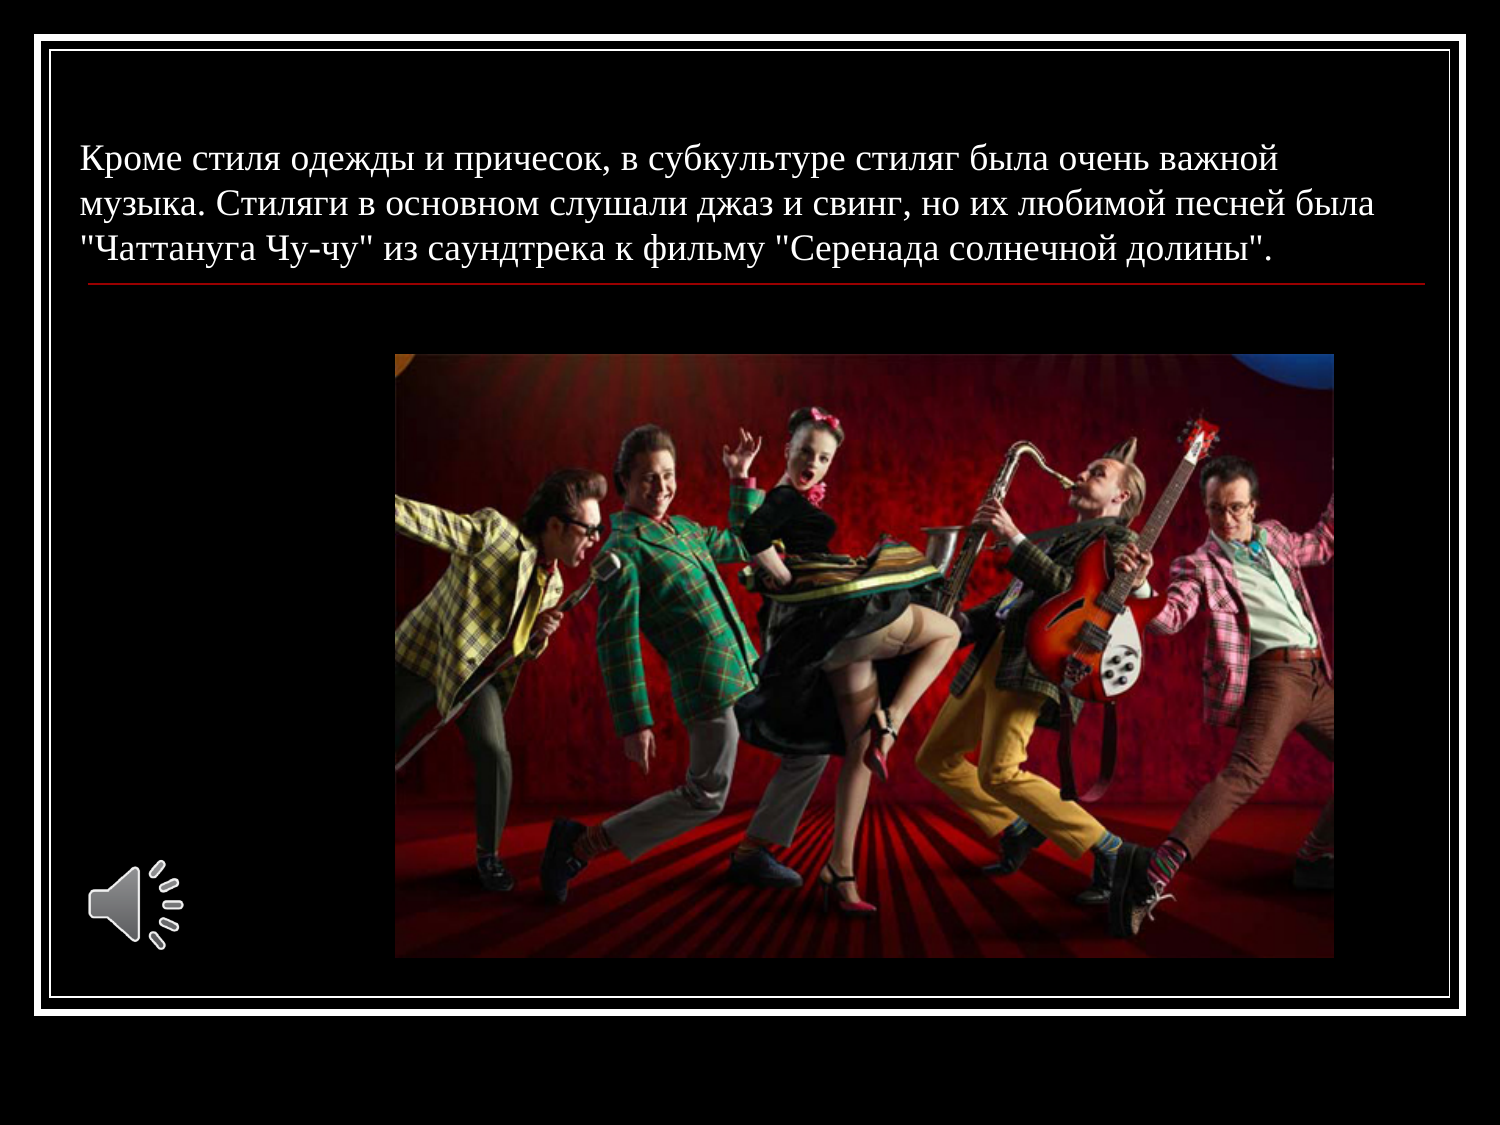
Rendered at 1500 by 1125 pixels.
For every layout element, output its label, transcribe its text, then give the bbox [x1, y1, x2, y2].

picture [88, 857, 189, 958]
text_box Кроме стиля одежды и причесок, в субкультуре стиляг была очень важной музыка. Стиляги в основном слушали джаз и свинг, но их любимой песней была "Чаттануга Чу-чу" из саундтрека к фильму "Серенада солнечной долины". [64, 125, 1412, 276]
picture [395, 354, 1334, 958]
